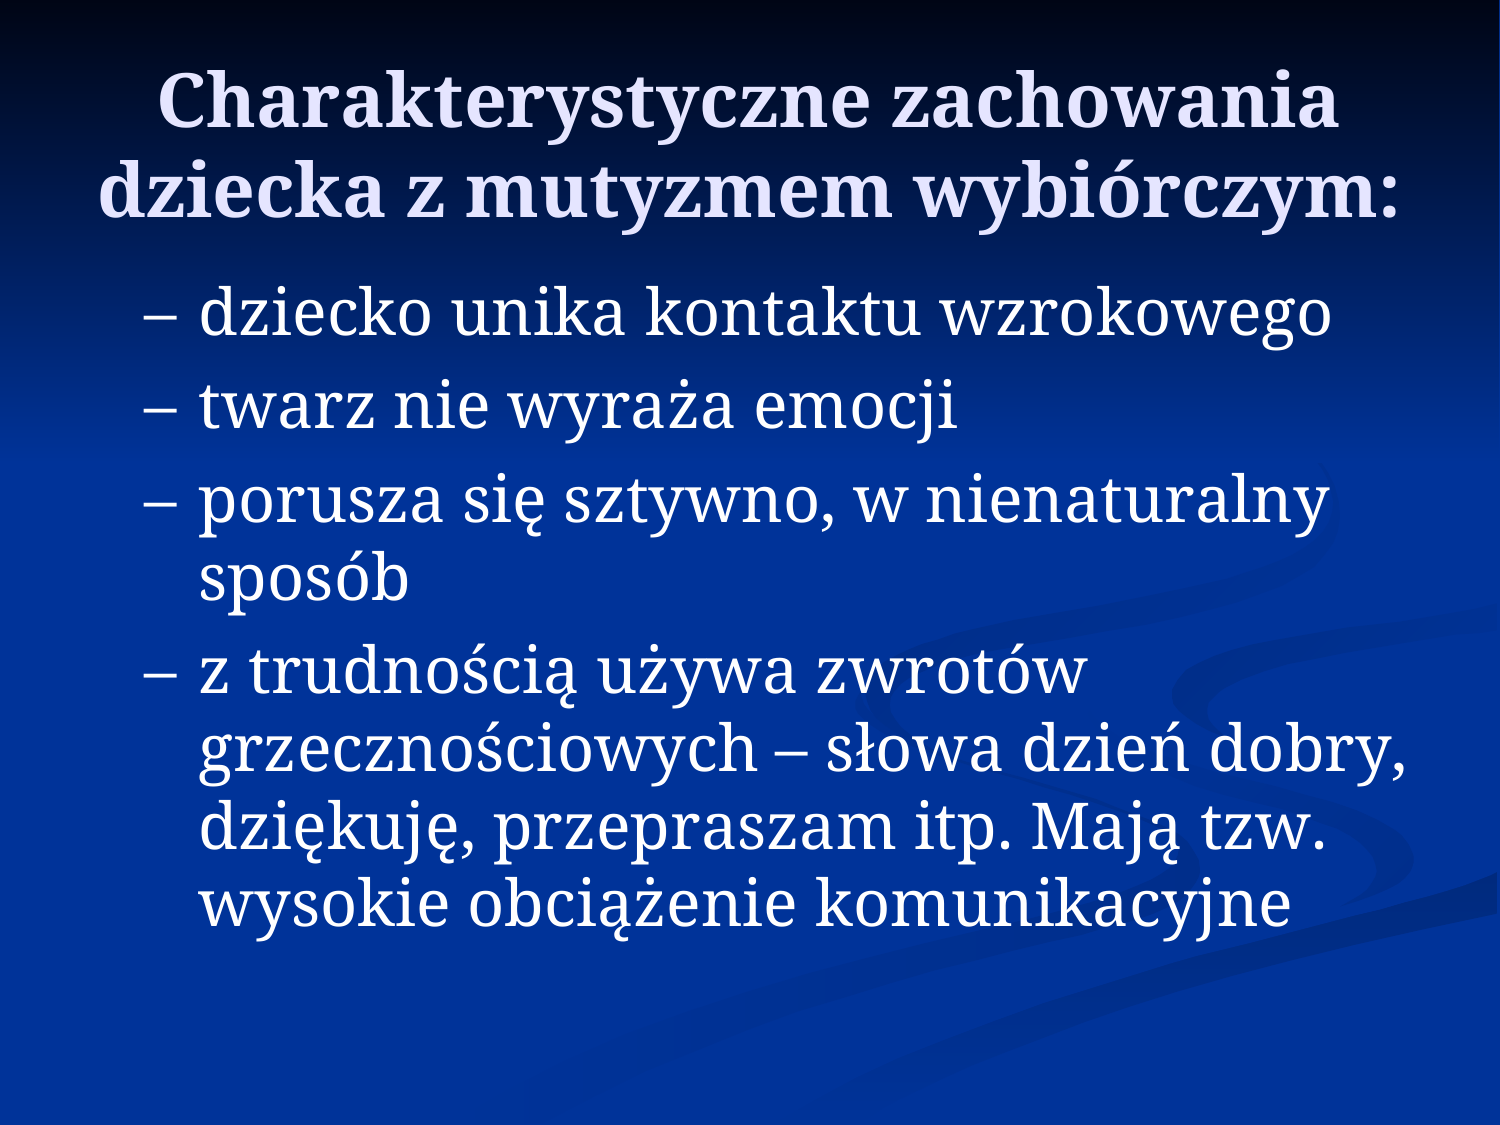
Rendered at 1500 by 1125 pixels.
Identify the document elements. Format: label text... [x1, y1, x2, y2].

title Charakterystyczne zachowania dziecka z mutyzmem wybiórczym: [75, 45, 1425, 233]
list – dziecko unika kontaktu wzrokowego – twarz nie wyraża emocji – porusza się sztywno, w nienaturalny sposób – z trudnością używa zwrotów grzecznościowych – słowa dzień dobry, dziękuję, przepraszam itp. Mają tzw. wysokie obciążenie komunikacyjne [75, 262, 1425, 1005]
